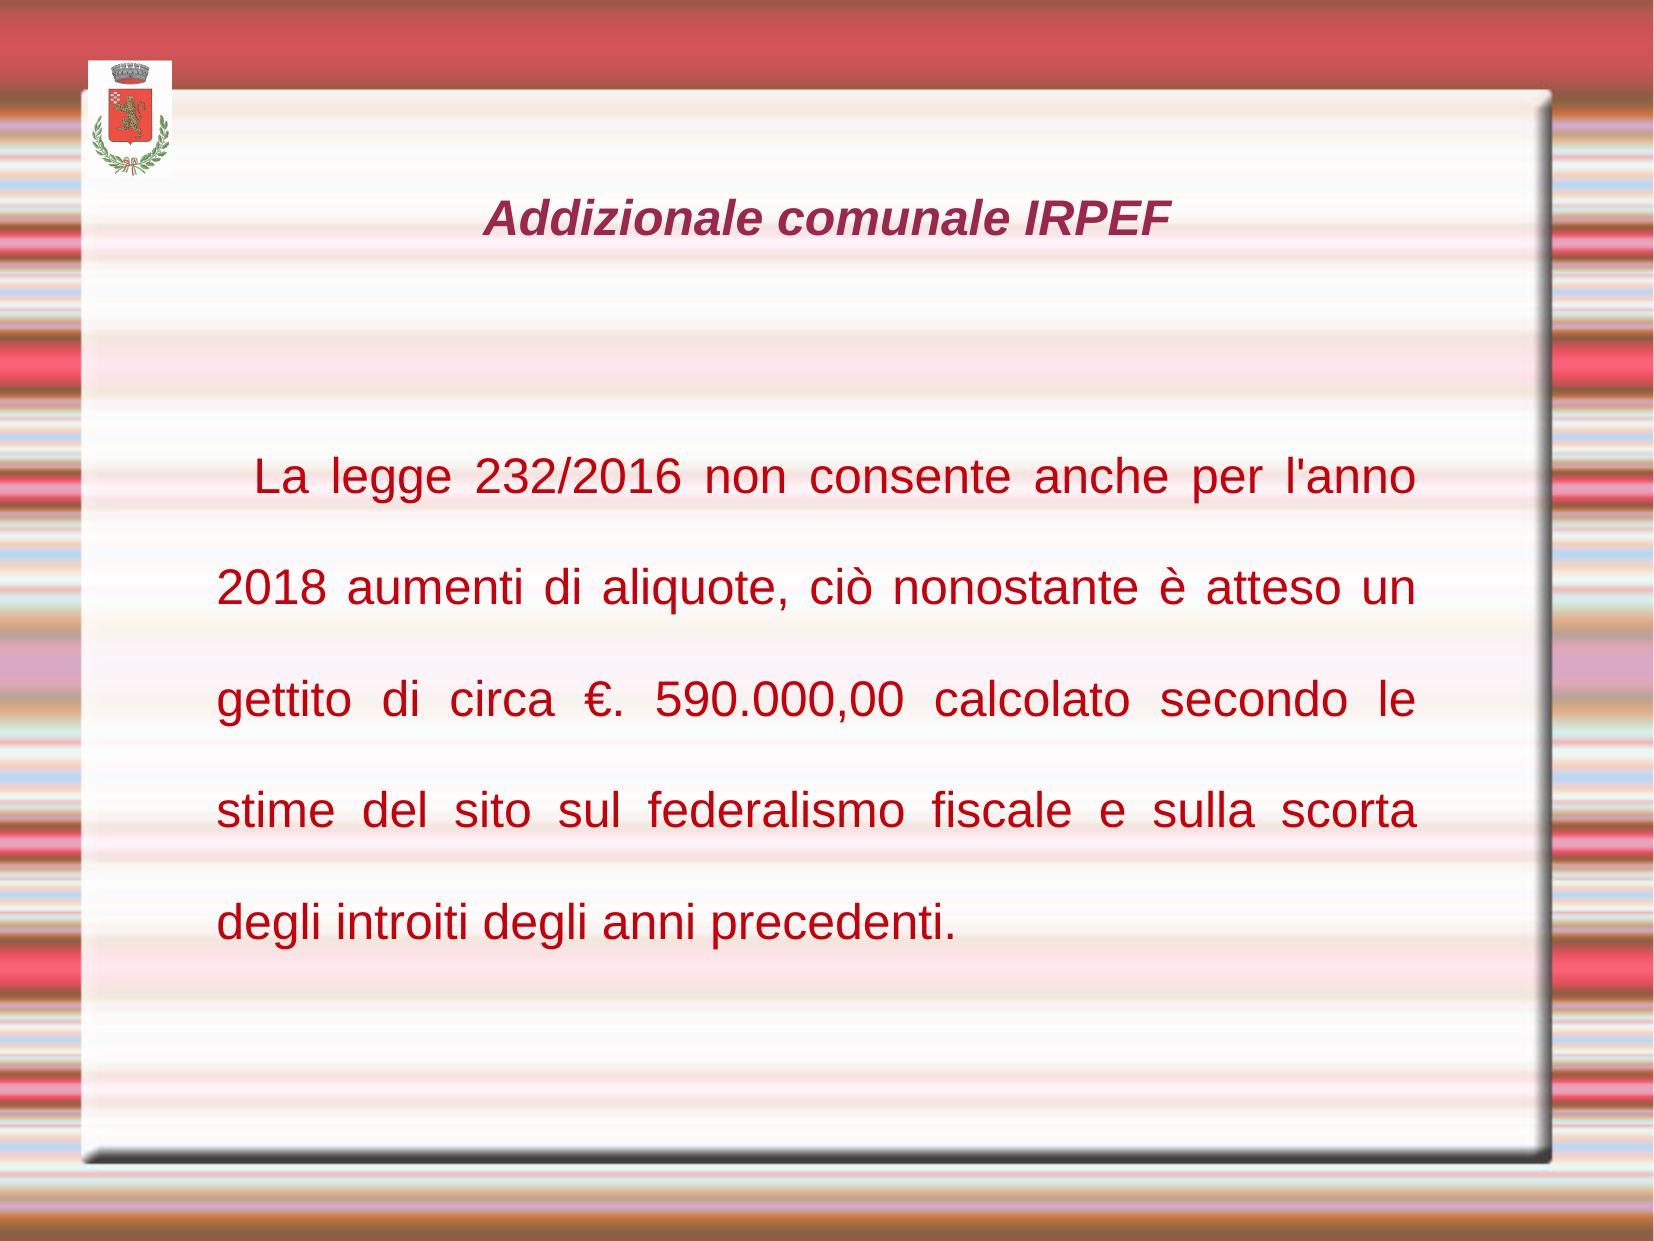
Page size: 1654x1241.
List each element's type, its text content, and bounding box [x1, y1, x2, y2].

list La legge 232/2016 non consente anche per l'anno 2018 aumenti di aliquote, ciò nonostante è atteso un gettito di circa €. 590.000,00 calcolato secondo le stime del sito sul federalismo fiscale e sulla scorta degli introiti degli anni precedenti. [216, 392, 1418, 1211]
title Addizionale comunale IRPEF [121, 114, 1534, 322]
picture [0, 0, 1654, 1241]
